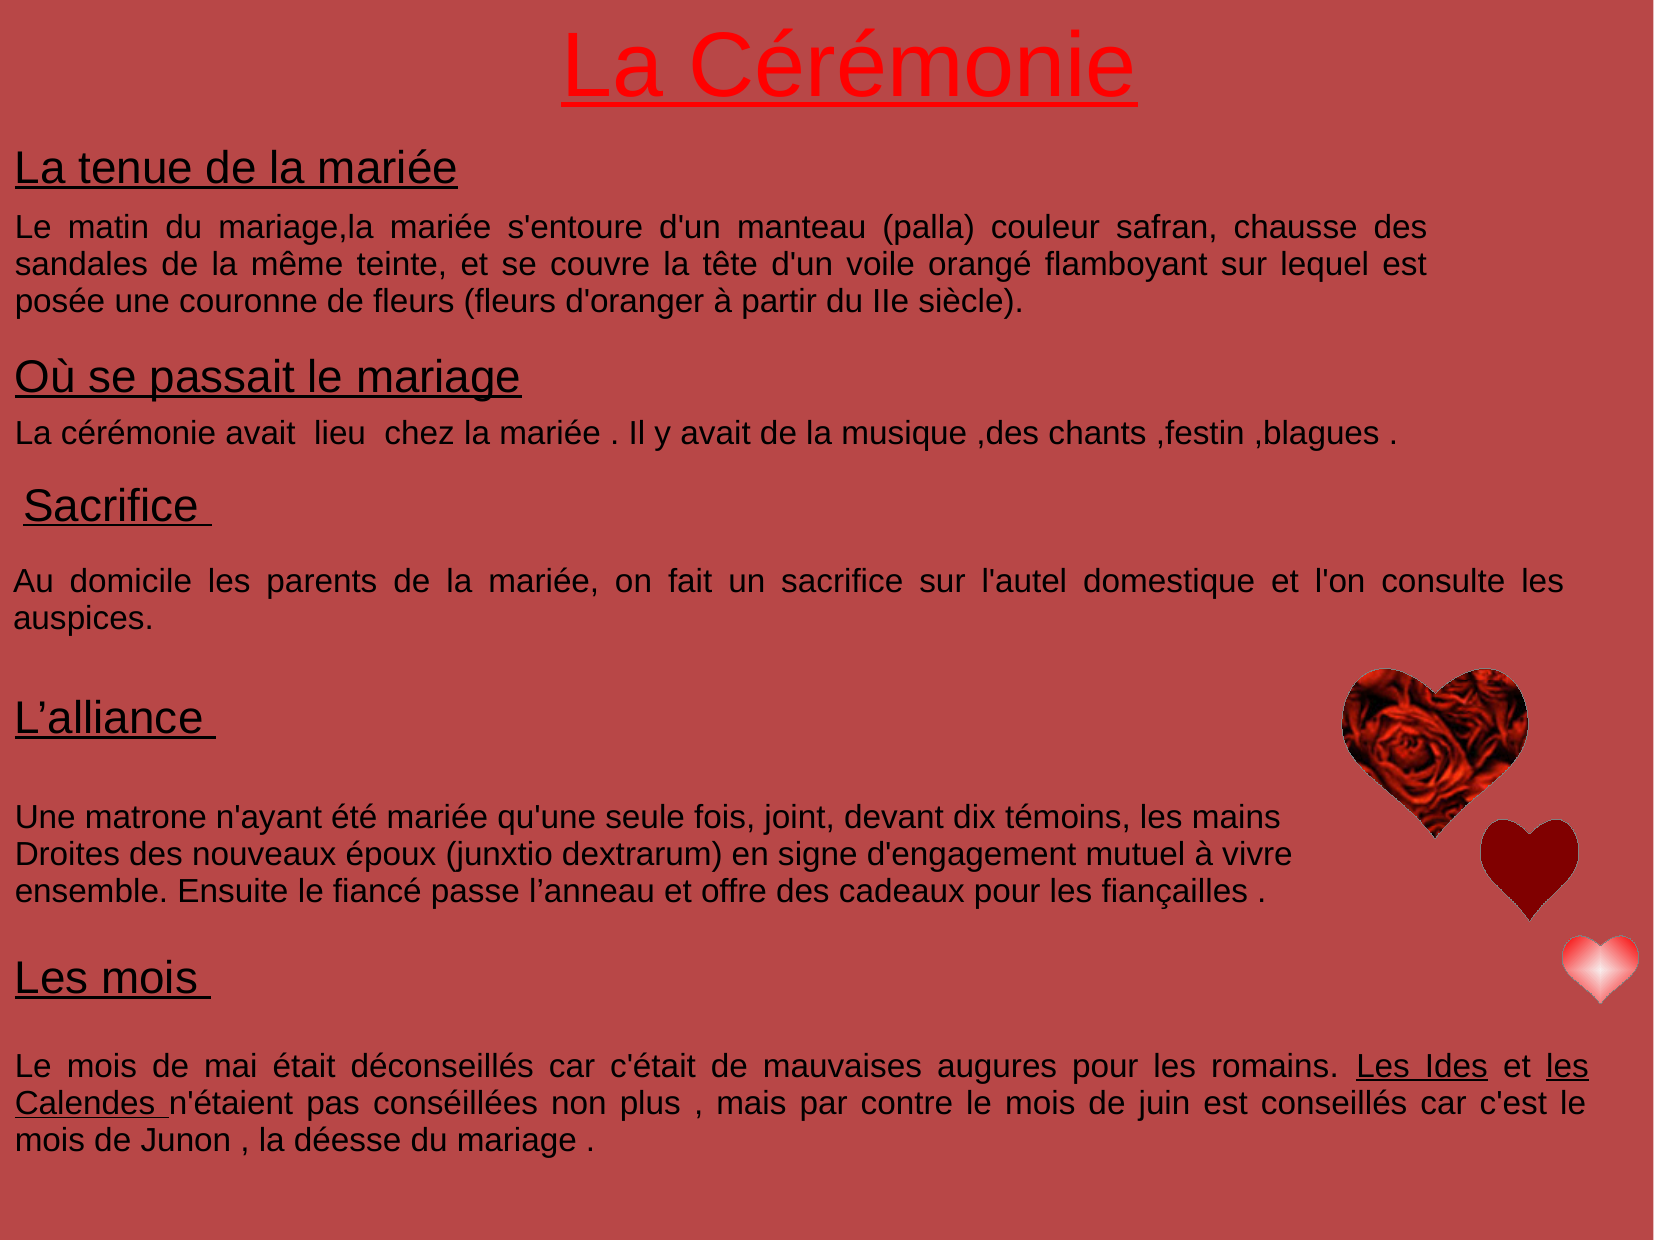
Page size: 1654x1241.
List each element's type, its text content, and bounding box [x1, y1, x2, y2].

text_box [1341, 668, 1529, 839]
text_box Le mois de mai était déconseillés car c'était de mauvaises augures pour les romains. Les Ides et les Calendes n'étaient pas conséillées non plus , mais par contre le mois de juin est conseillés car c'est le mois de Junon , la déesse du mariage . [0, 1040, 1604, 1182]
text_box Le matin du mariage,la mariée s'entoure d'un manteau (palla) couleur safran, chausse des sandales de la même teinte, et se couvre la tête d'un voile orangé flamboyant sur lequel est posée une couronne de fleurs (fleurs d'oranger à partir du IIe siècle). [0, 200, 1445, 342]
text_box L’alliance [0, 685, 343, 751]
text_box La tenue de la mariée [0, 134, 771, 201]
text_box La cérémonie avait lieu chez la mariée . Il y avait de la musique ,des chants ,festin ,blagues . [0, 406, 1501, 461]
text_box Les mois [0, 944, 414, 1011]
text_box [1480, 819, 1579, 922]
text_box Une matrone n'ayant été mariée qu'une seule fois, joint, devant dix témoins, les mains Droites des nouveaux époux (junxtio dextrarum) en signe d'engagement mutuel à vivre ensemble. Ensuite le fiancé passe l’anneau et offre des cadeaux pour les fiançailles . [0, 791, 1335, 934]
text_box Au domicile les parents de la mariée, on fait un sacrifice sur l'autel domestique et l'on consulte les auspices. [0, 555, 1630, 645]
title La Cérémonie [307, 0, 1418, 130]
text_box Où se passait le mariage [0, 343, 1158, 410]
text_box [1562, 935, 1639, 1004]
text_box Sacrifice [8, 472, 240, 539]
